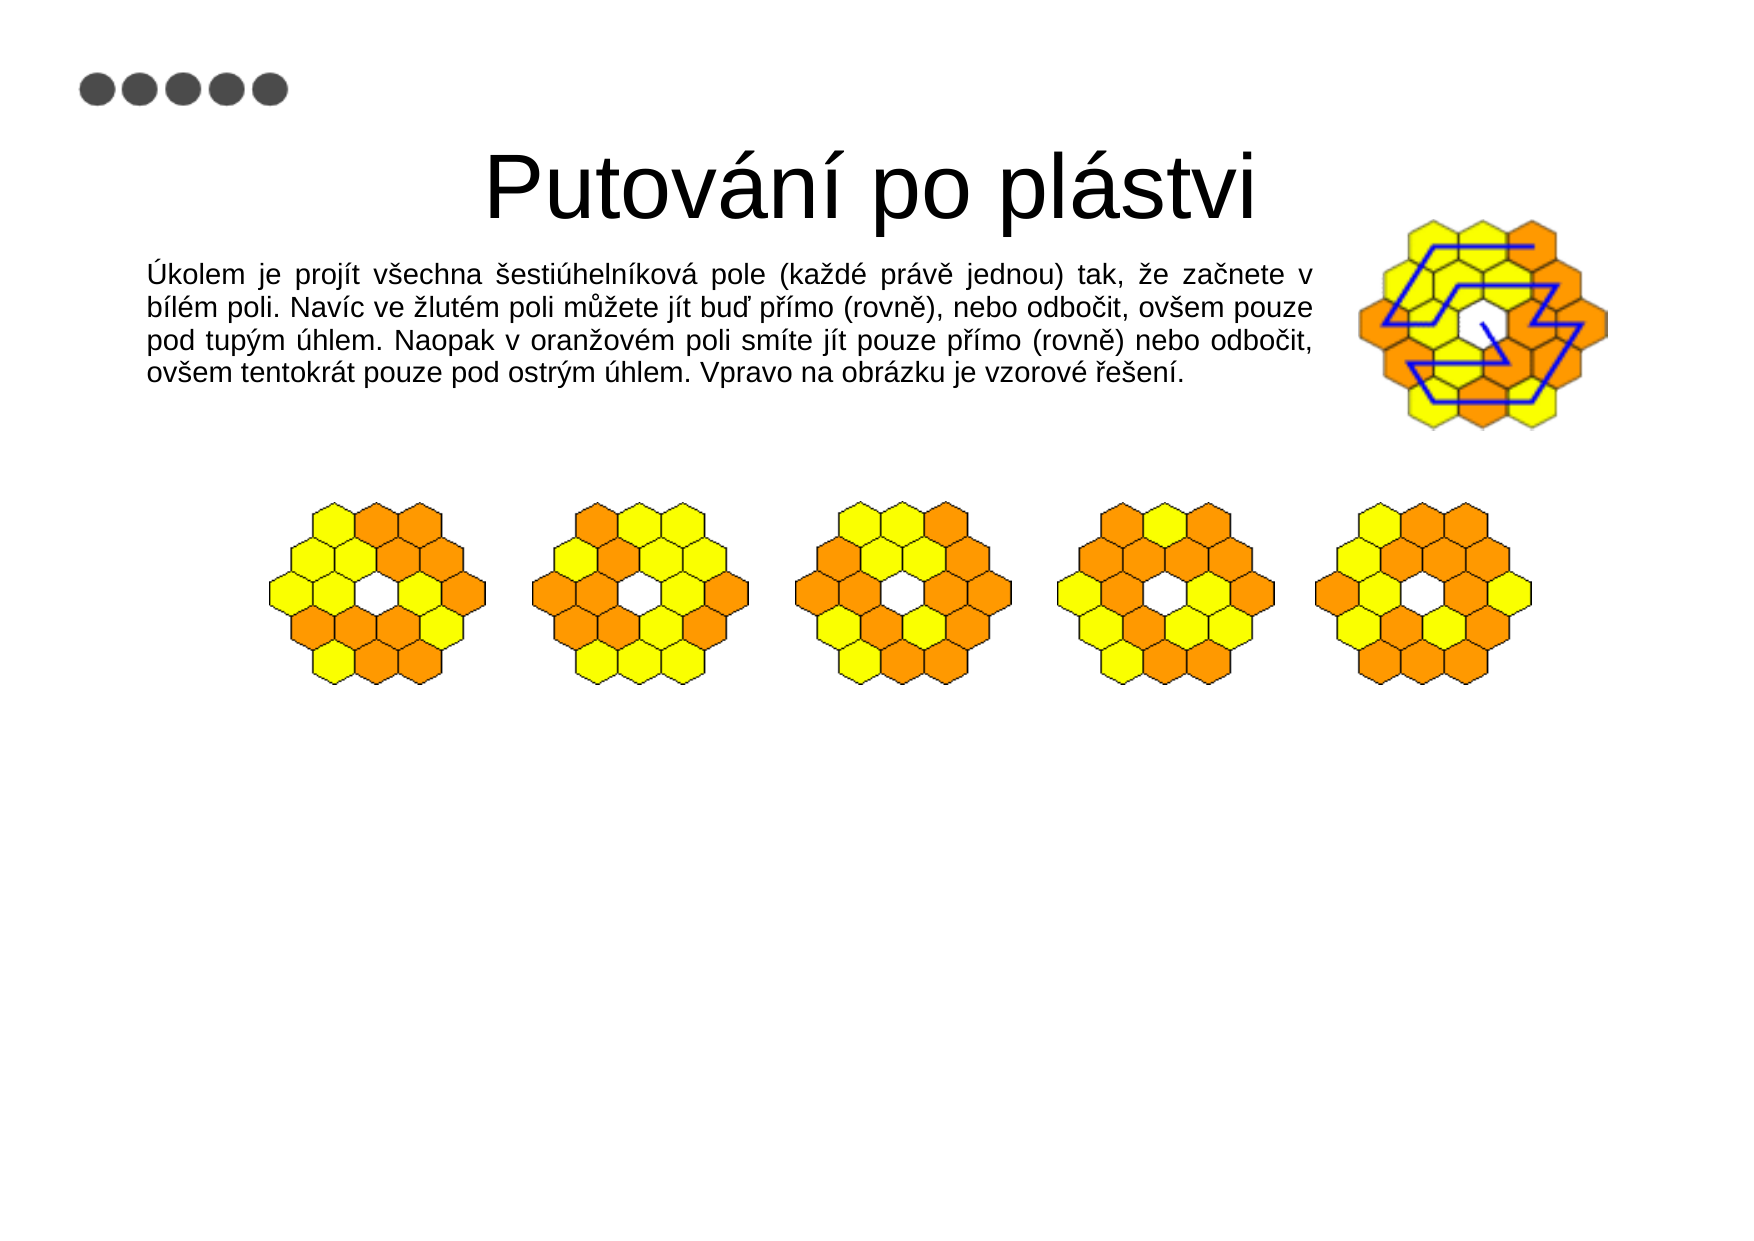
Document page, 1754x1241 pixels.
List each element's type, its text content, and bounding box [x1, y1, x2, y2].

picture [269, 502, 486, 685]
text_box Úkolem je projít všechna šestiúhelníková pole (každé právě jednou) tak, že začnete v bílém poli. Navíc ve žlutém poli můžete jít buď přímo (rovně), nebo odbočit, ovšem pouze pod tupým úhlem. Naopak v oranžovém poli smíte jít pouze přímo (rovně) nebo odbočit, ovšem tentokrát pouze pod ostrým úhlem. Vpravo na obrázku je vzorové řešení. [146, 256, 1316, 391]
picture [1358, 219, 1608, 431]
picture [532, 502, 749, 685]
title Putování po plástvi [135, 93, 1608, 281]
picture [1315, 502, 1532, 685]
picture [1057, 502, 1275, 685]
picture [74, 67, 293, 113]
picture [795, 501, 1012, 685]
